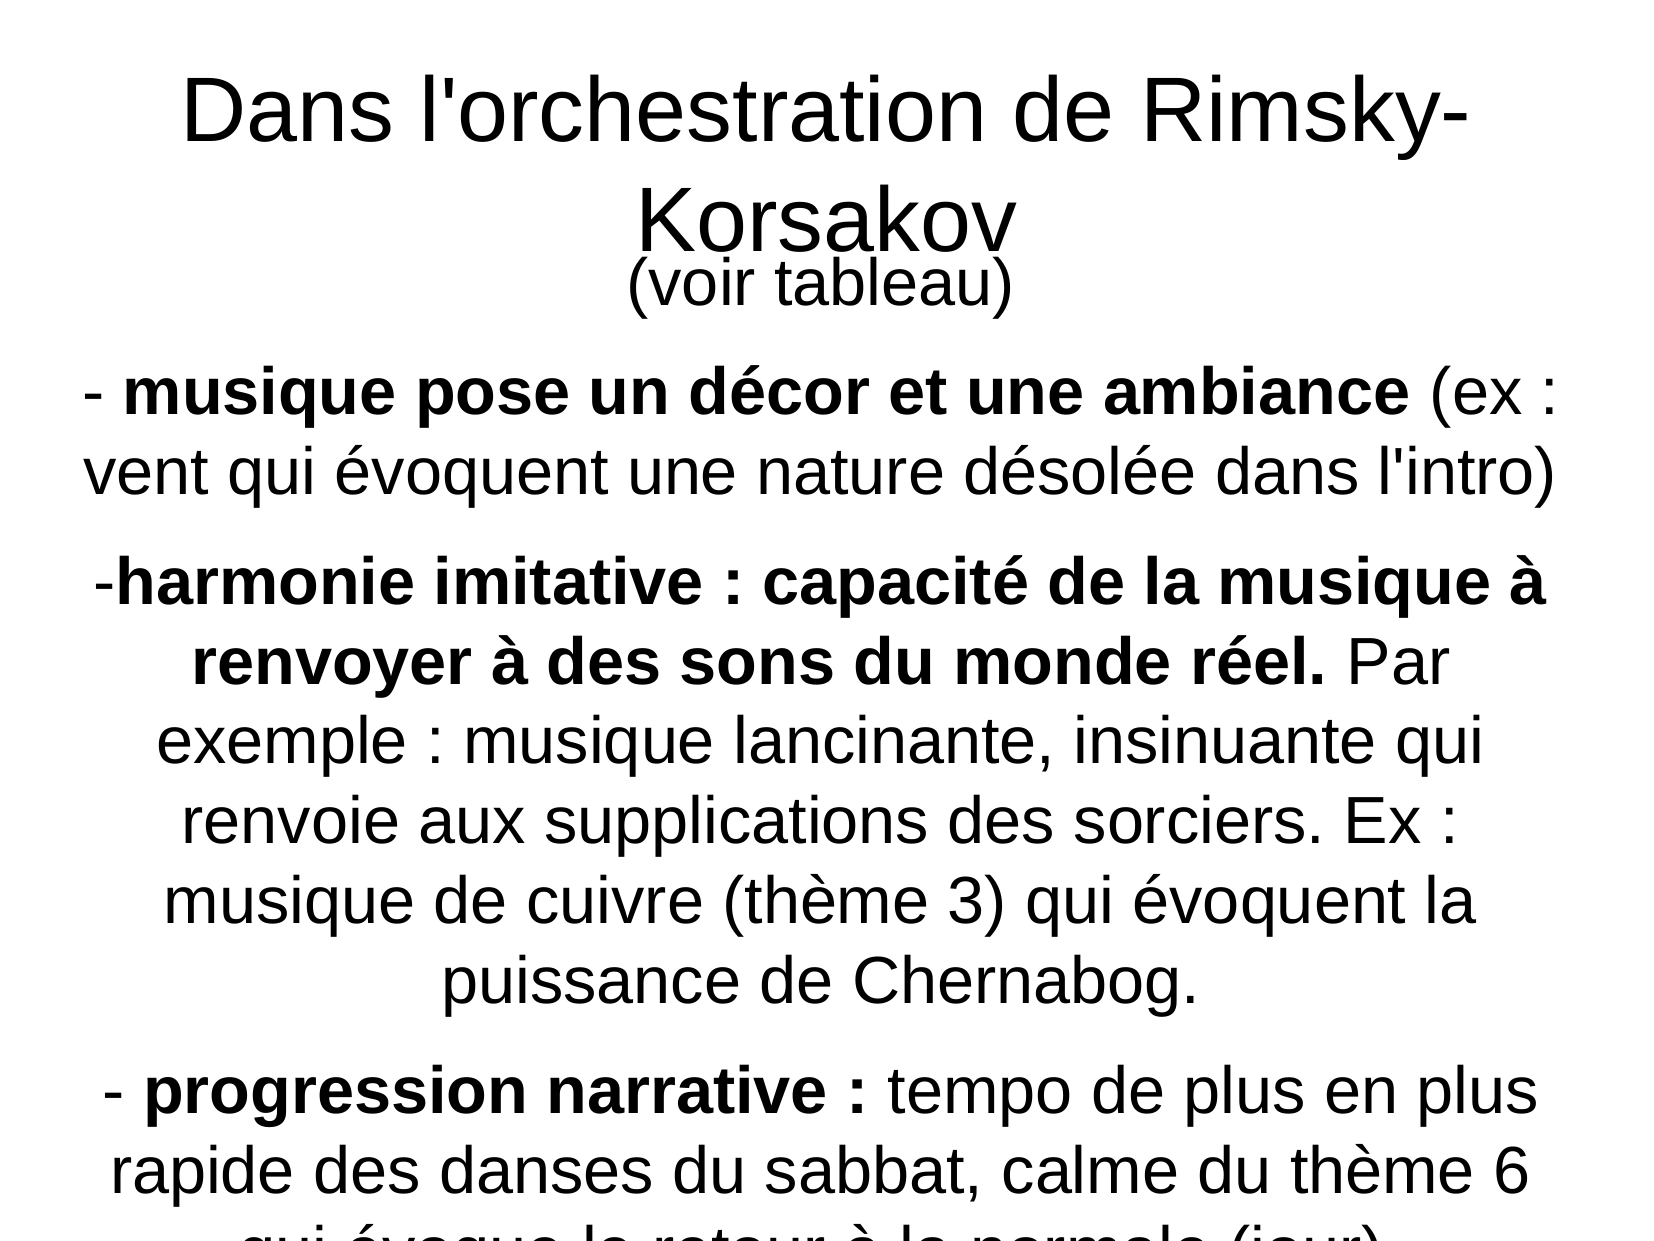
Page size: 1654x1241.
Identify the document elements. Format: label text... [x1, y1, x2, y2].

subtitle (voir tableau) - musique pose un décor et une ambiance (ex : vent qui évoquent une nature désolée dans l'intro) -harmonie imitative : capacité de la musique à renvoyer à des sons du monde réel. Par exemple : musique lancinante, insinuante qui renvoie aux supplications des sorciers. Ex : musique de cuivre (thème 3) qui évoquent la puissance de Chernabog. - progression narrative : tempo de plus en plus rapide des danses du sabbat, calme du thème 6 qui évoque le retour à la normale (jour). [76, 238, 1565, 1211]
title Dans l'orchestration de Rimsky-Korsakov [82, 49, 1571, 257]
